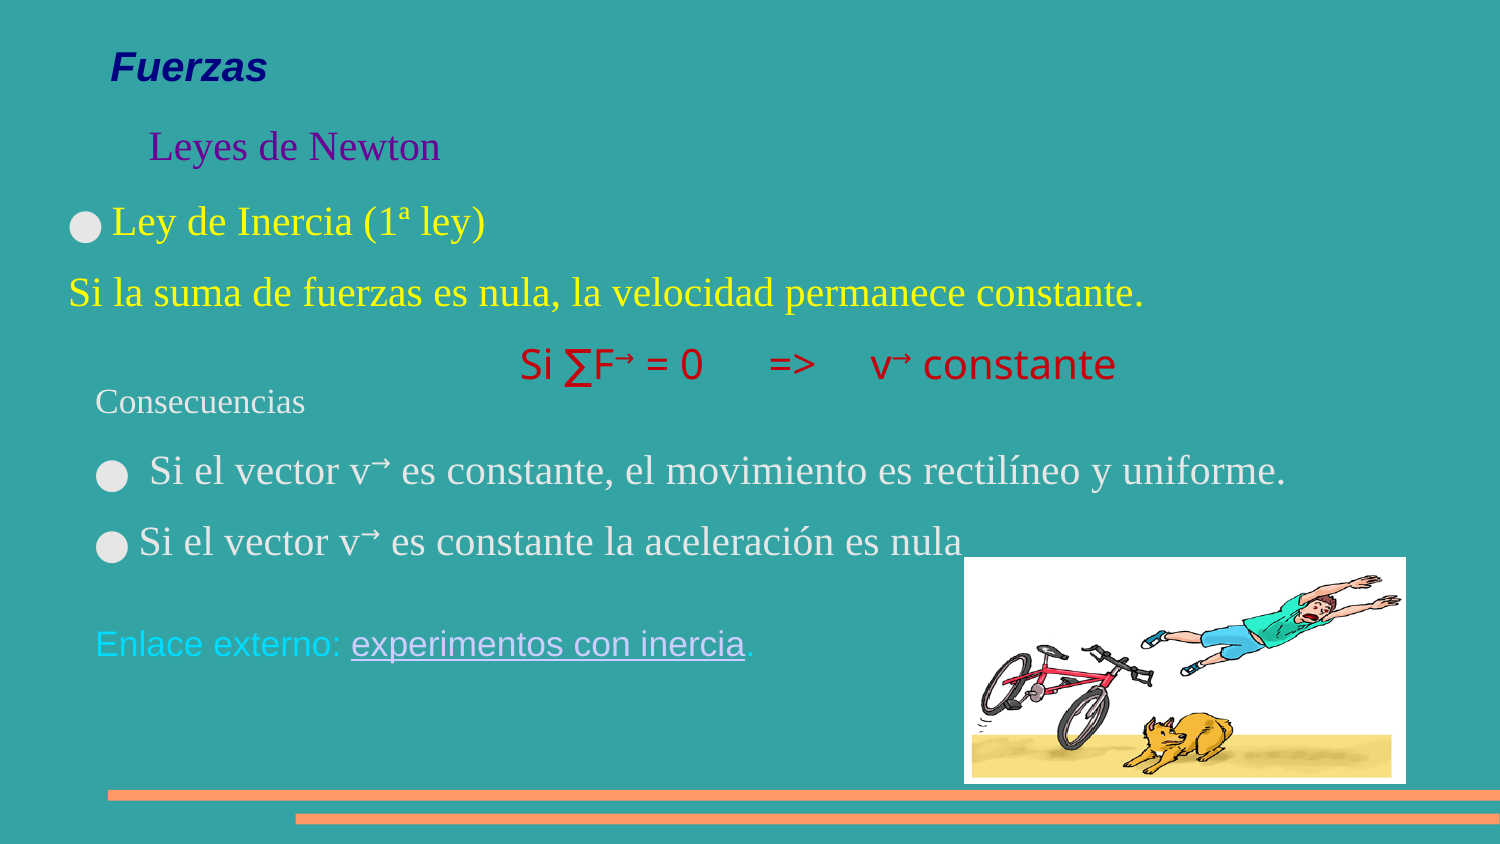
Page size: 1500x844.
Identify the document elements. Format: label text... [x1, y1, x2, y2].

picture [964, 557, 1406, 784]
text_box Si ∑F→ = 0 => v→ constante [342, 339, 1280, 385]
title Fuerzas [110, 31, 590, 101]
text_box Enlace externo: experimentos con inercia. [80, 622, 857, 700]
text_box Ley de Inercia (1ª ley) Si la suma de fuerzas es nula, la velocidad permanece constante. [53, 120, 1473, 294]
text_box Consecuencias Si el vector v→ es constante, el movimiento es rectilíneo y uniforme. Si el vector v→ es constante la aceleración es nula [80, 380, 1447, 543]
